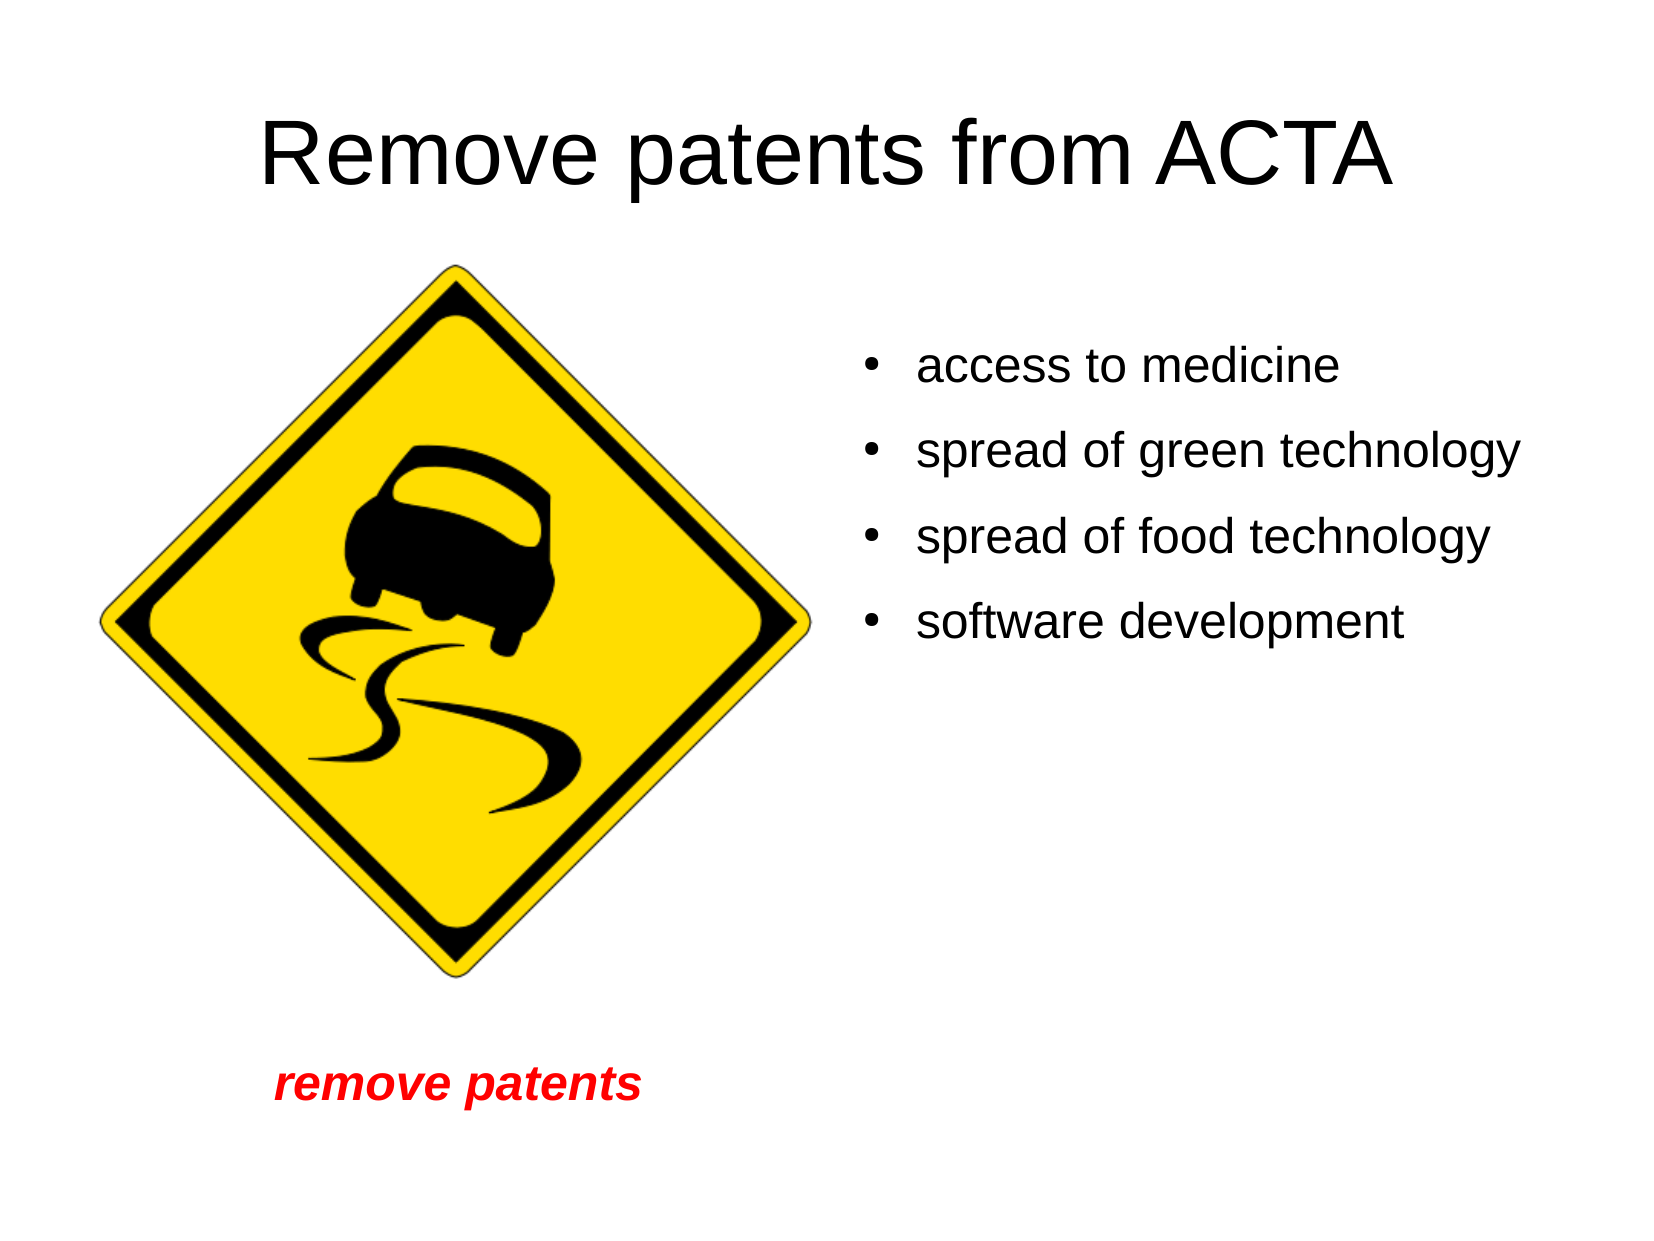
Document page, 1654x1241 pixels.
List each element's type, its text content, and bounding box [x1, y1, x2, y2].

text_box remove patents [202, 1055, 766, 1119]
title Remove patents from ACTA [82, 49, 1571, 257]
list access to medicine spread of green technology spread of food technology software development [845, 337, 1572, 1156]
picture [94, 262, 814, 982]
